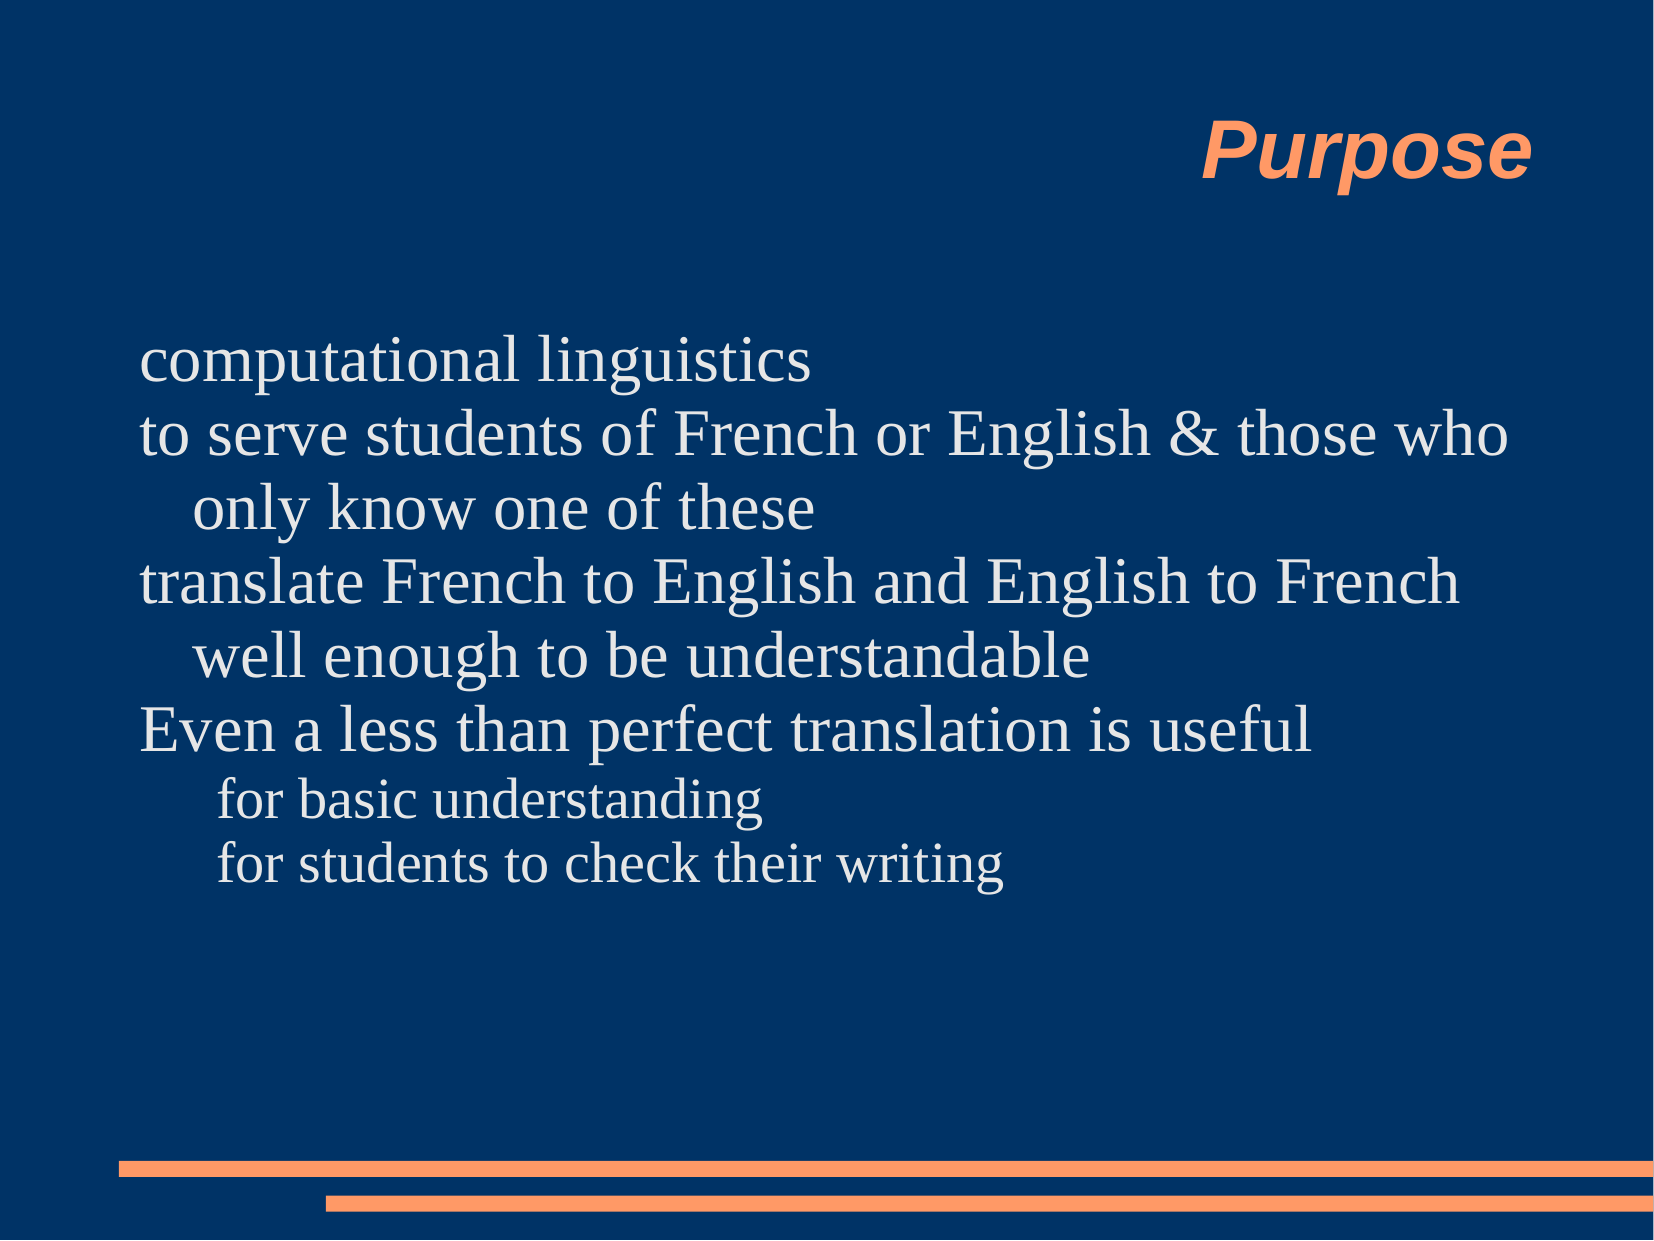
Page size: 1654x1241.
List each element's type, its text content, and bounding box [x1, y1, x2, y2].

list computational linguistics to serve students of French or English & those who only know one of these translate French to English and English to French well enough to be understandable Even a less than perfect translation is useful for basic understanding for students to check their writing [121, 322, 1561, 1118]
title Purpose [121, 46, 1534, 254]
